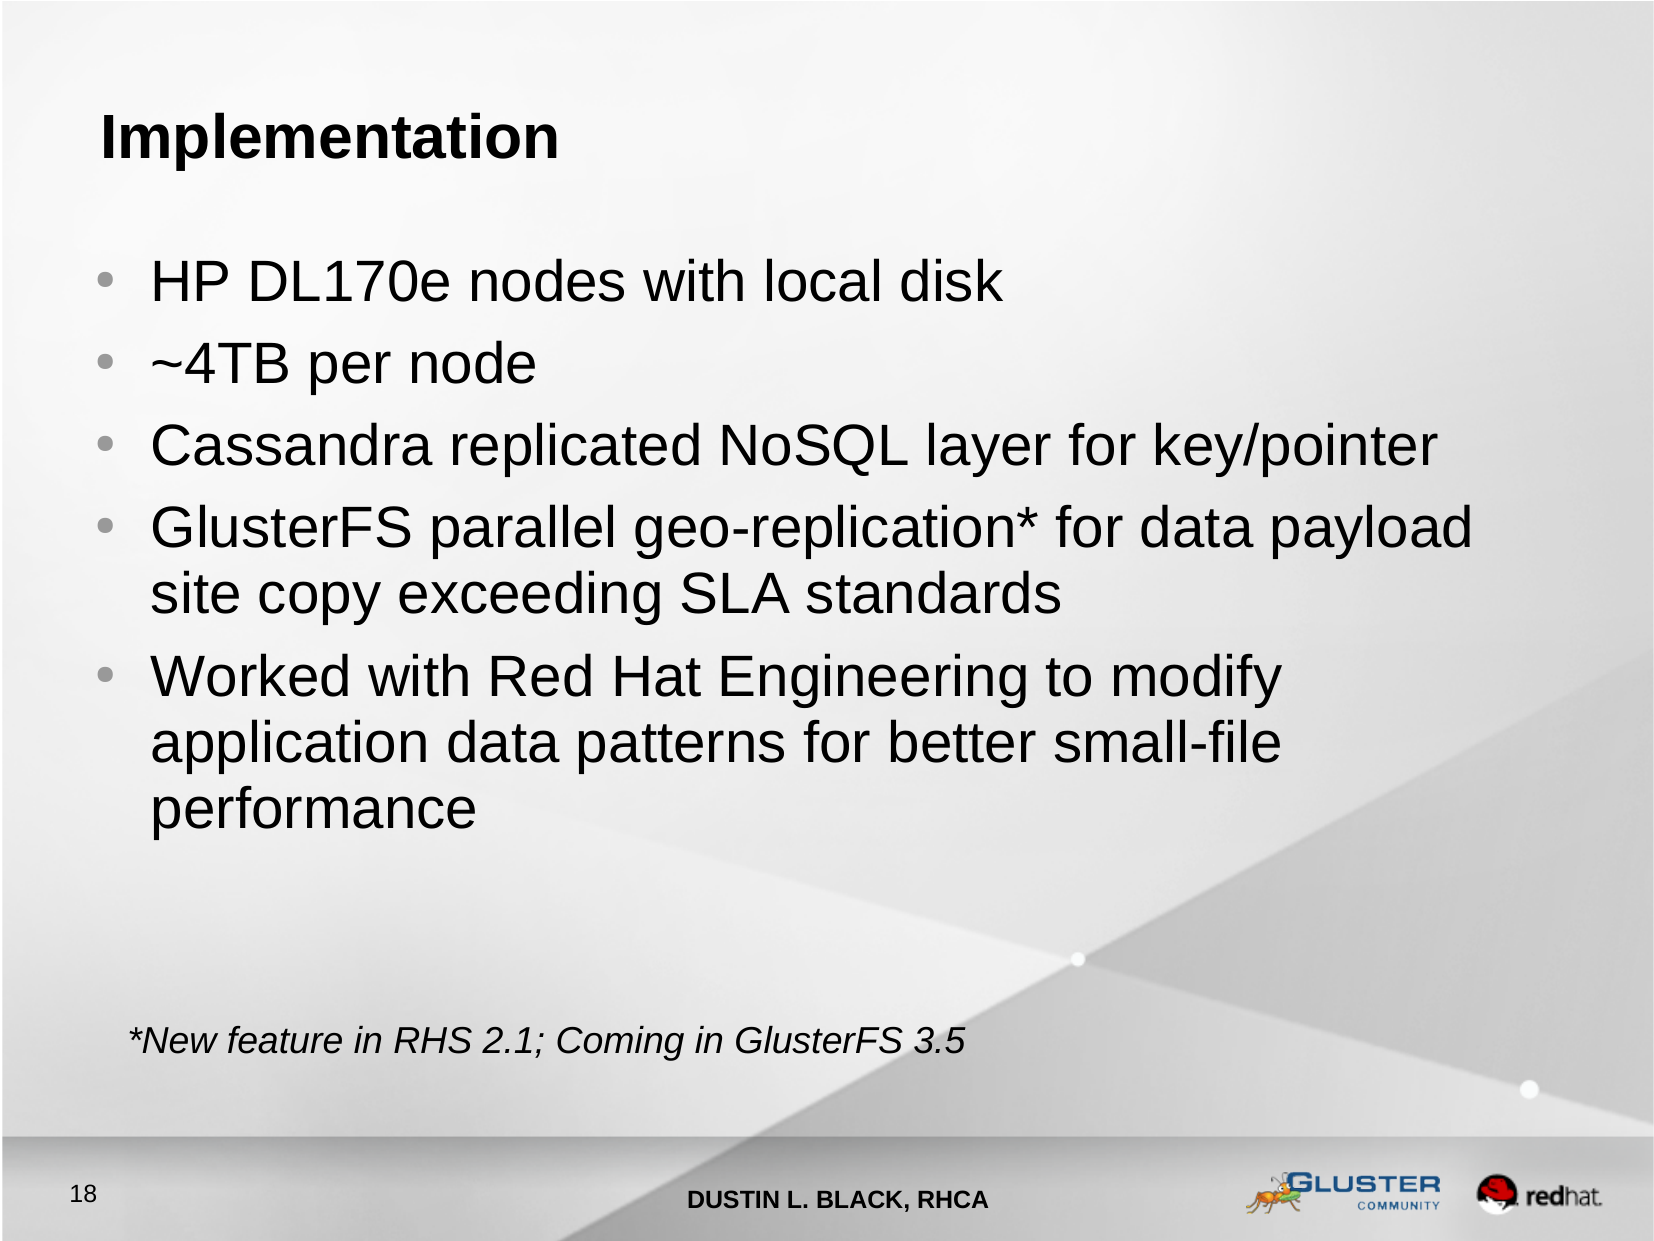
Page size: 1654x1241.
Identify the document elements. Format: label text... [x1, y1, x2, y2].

picture [2, 1, 1654, 1241]
list HP DL170e nodes with local disk ~4TB per node Cassandra replicated NoSQL layer for key/pointer GlusterFS parallel geo-replication* for data payload site copy exceeding SLA standards Worked with Red Hat Engineering to modify application data patterns for better small-file performance [94, 247, 1501, 967]
title Implementation [100, 81, 1506, 192]
text_box *New feature in RHS 2.1; Coming in GlusterFS 3.5 [112, 1012, 981, 1070]
